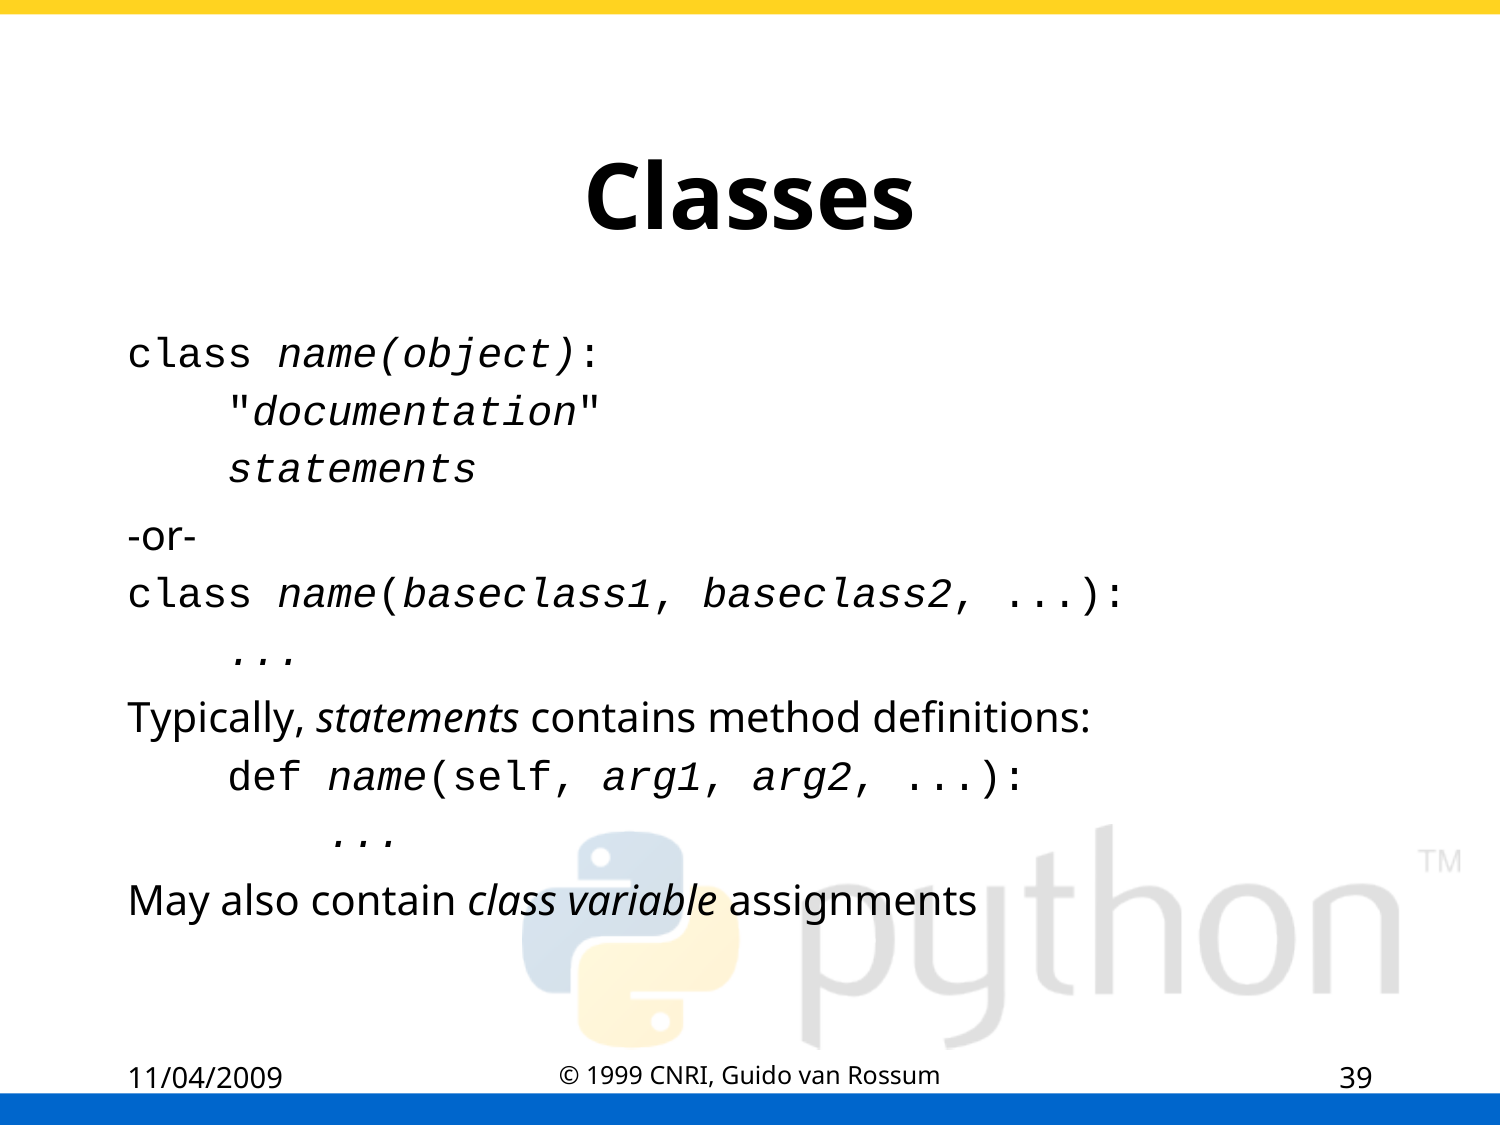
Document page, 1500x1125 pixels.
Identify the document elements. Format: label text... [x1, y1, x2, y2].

title Classes [112, 99, 1388, 288]
list class name(object): "documentation" statements -or- class name(baseclass1, baseclass2, ...): ... Typically, statements contains method definitions: def name(self, arg1, arg2, ...): ... May also contain class variable assignments [112, 324, 1388, 1001]
